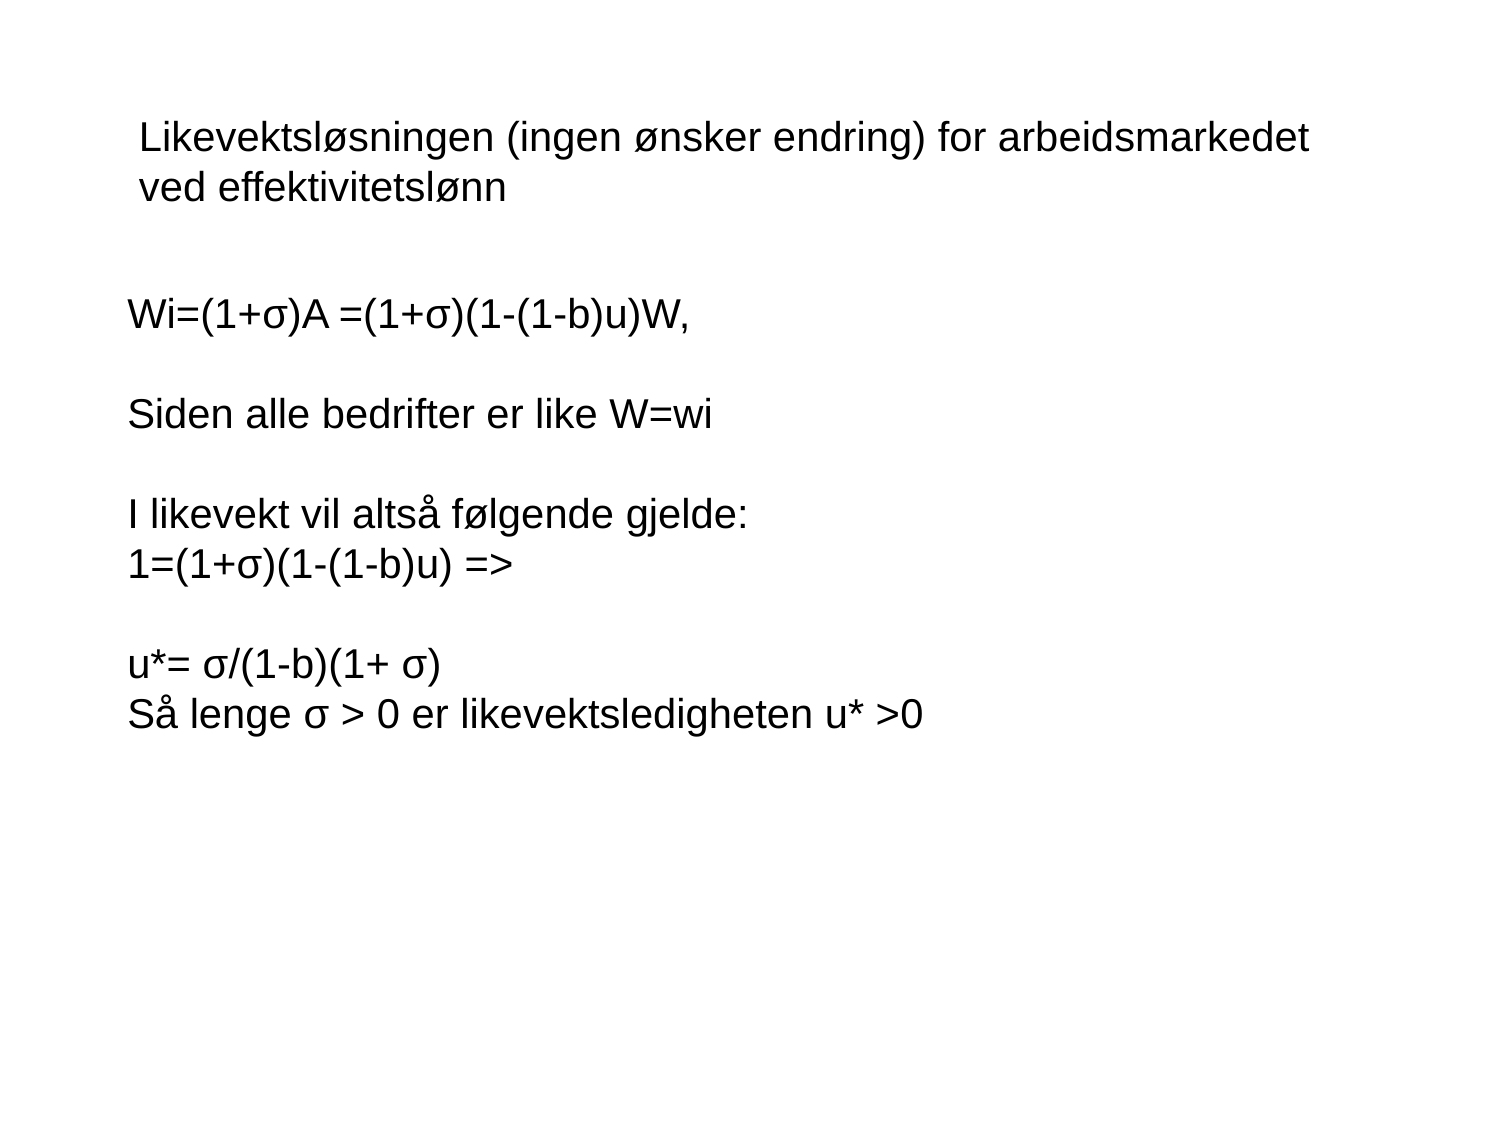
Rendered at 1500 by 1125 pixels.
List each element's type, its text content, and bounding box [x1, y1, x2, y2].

text_box Likevektsløsningen (ingen ønsker endring) for arbeidsmarkedet ved effektivitetslønn [123, 101, 1377, 217]
text_box Wi=(1+σ)A =(1+σ)(1-(1-b)u)W, Siden alle bedrifter er like W=wi I likevekt vil altså følgende gjelde: 1=(1+σ)(1-(1-b)u) => u*= σ/(1-b)(1+ σ) Så lenge σ > 0 er likevektsledigheten u* >0 [112, 279, 1329, 869]
